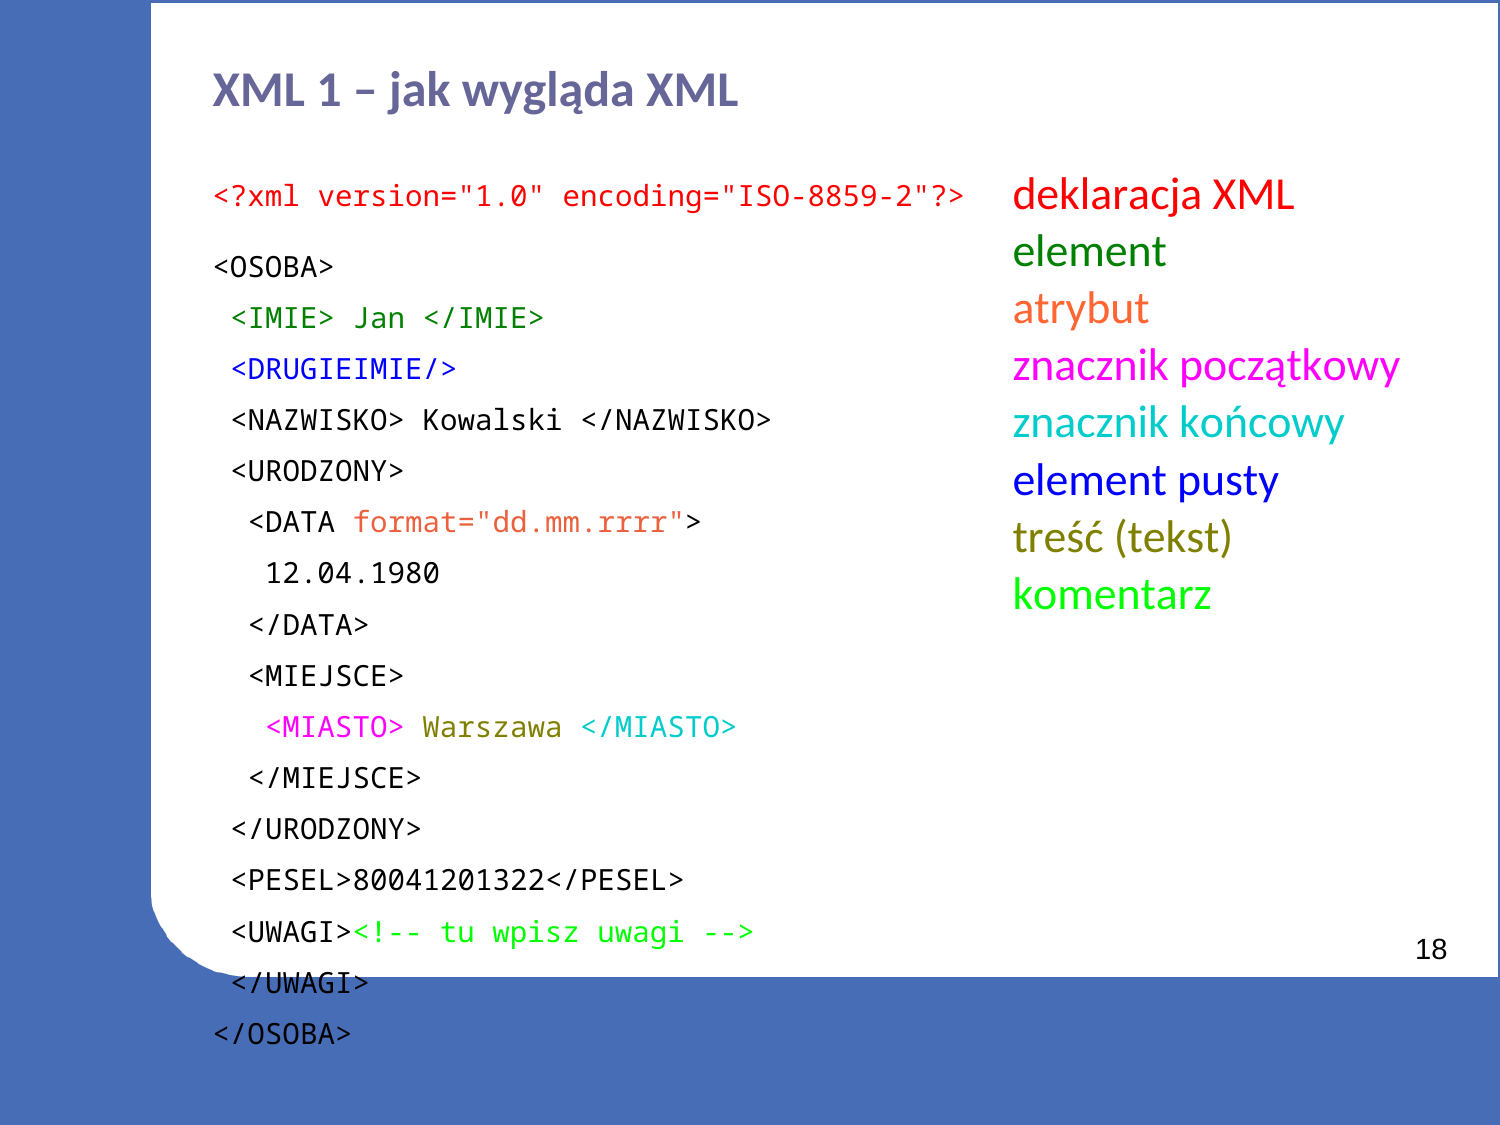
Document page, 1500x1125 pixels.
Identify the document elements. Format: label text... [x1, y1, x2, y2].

picture [0, 0, 1500, 1125]
list deklaracja XML element atrybut znacznik początkowy znacznik końcowy element pusty treść (tekst) komentarz [1012, 174, 1448, 911]
title XML 1 – jak wygląda XML [212, 24, 1447, 164]
list <?xml version="1.0" encoding="ISO-8859-2"?> <OSOBA> <IMIE> Jan </IMIE> <DRUGIEIMIE/> <NAZWISKO> Kowalski </NAZWISKO> <URODZONY> <DATA format="dd.mm.rrrr"> 12.04.1980 </DATA> <MIEJSCE> <MIASTO> Warszawa </MIASTO> </MIEJSCE> </URODZONY> <PESEL>80041201322</PESEL> <UWAGI><!-- tu wpisz uwagi --> </UWAGI> </OSOBA> [212, 174, 1013, 1012]
